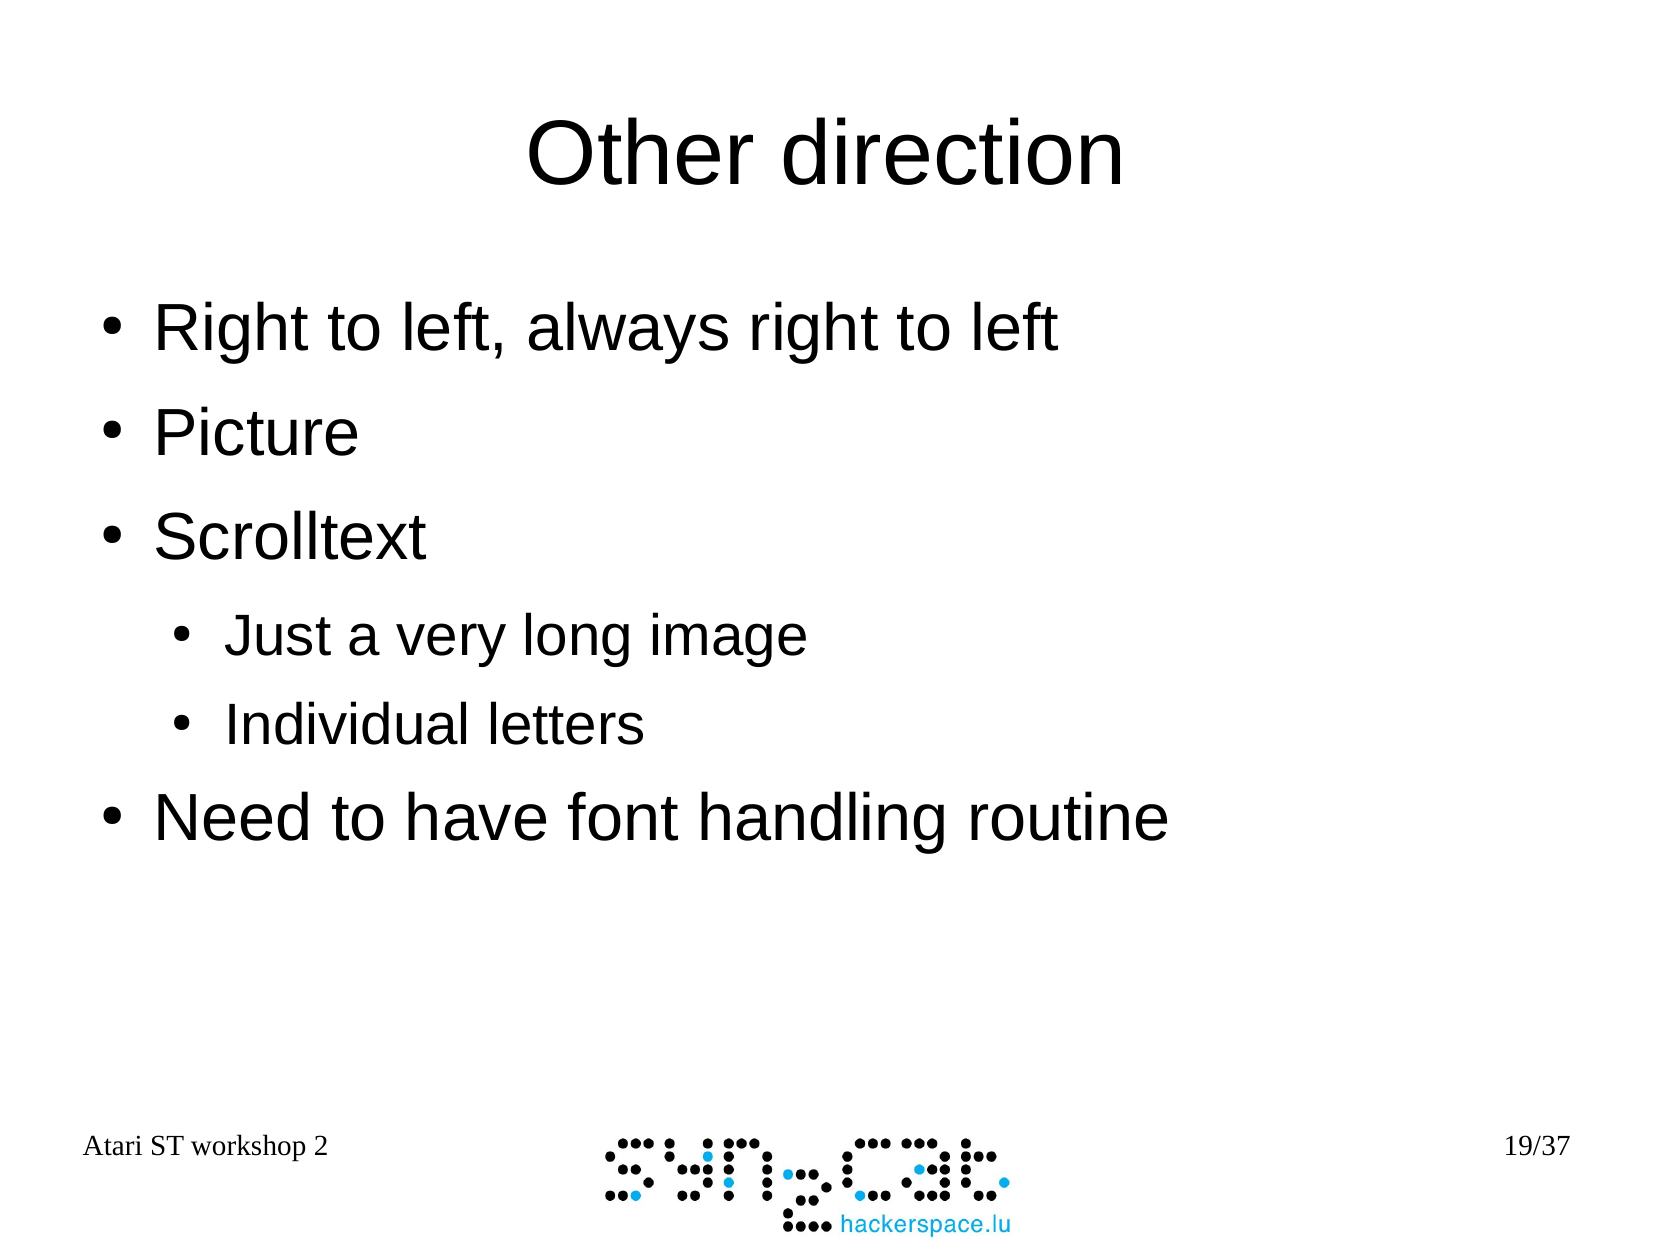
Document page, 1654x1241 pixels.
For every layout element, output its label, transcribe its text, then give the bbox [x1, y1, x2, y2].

picture [600, 1124, 1025, 1241]
title Other direction [82, 49, 1571, 257]
list Right to left, always right to left Picture Scrolltext Just a very long image Individual letters Need to have font handling routine [82, 290, 1571, 1109]
